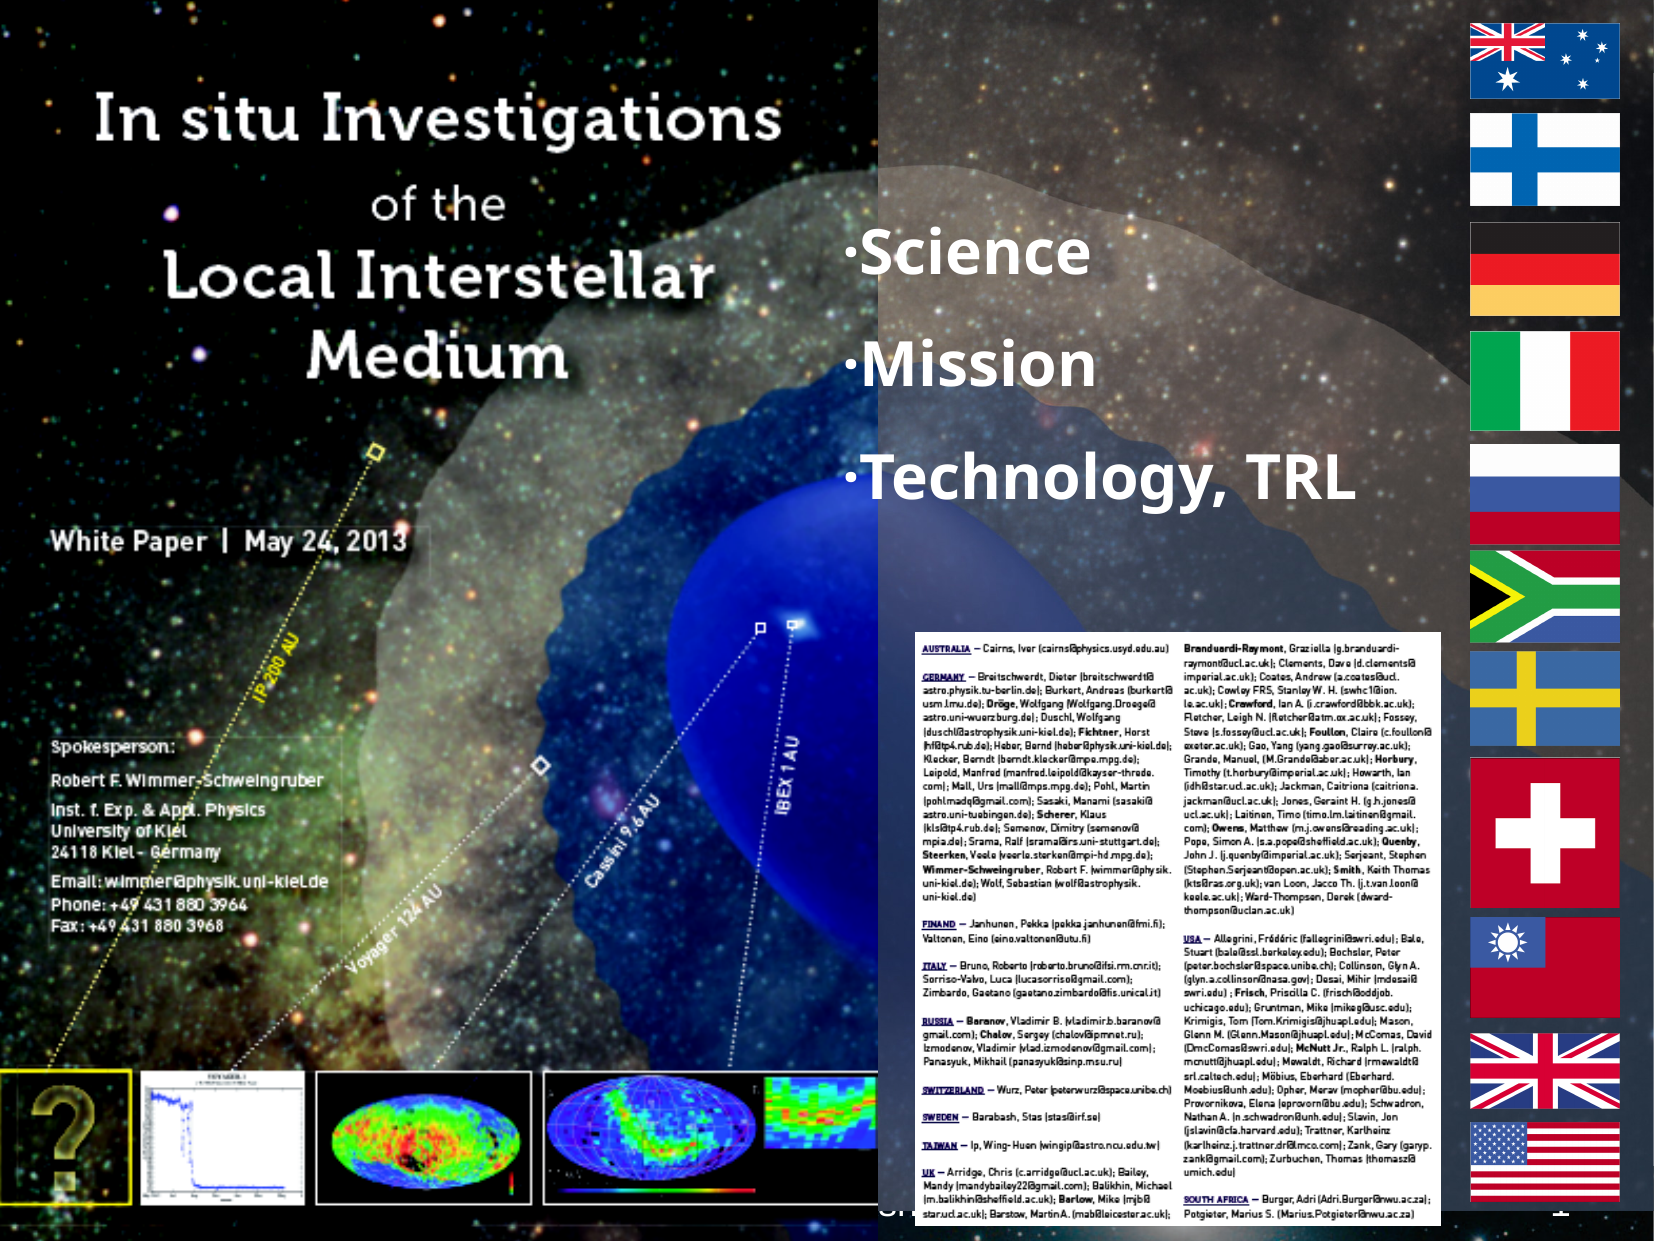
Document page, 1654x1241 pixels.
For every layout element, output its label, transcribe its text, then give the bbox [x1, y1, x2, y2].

text_box ·Science ·Mission ·Technology, TRL [827, 77, 1461, 575]
picture [0, 0, 1654, 1241]
